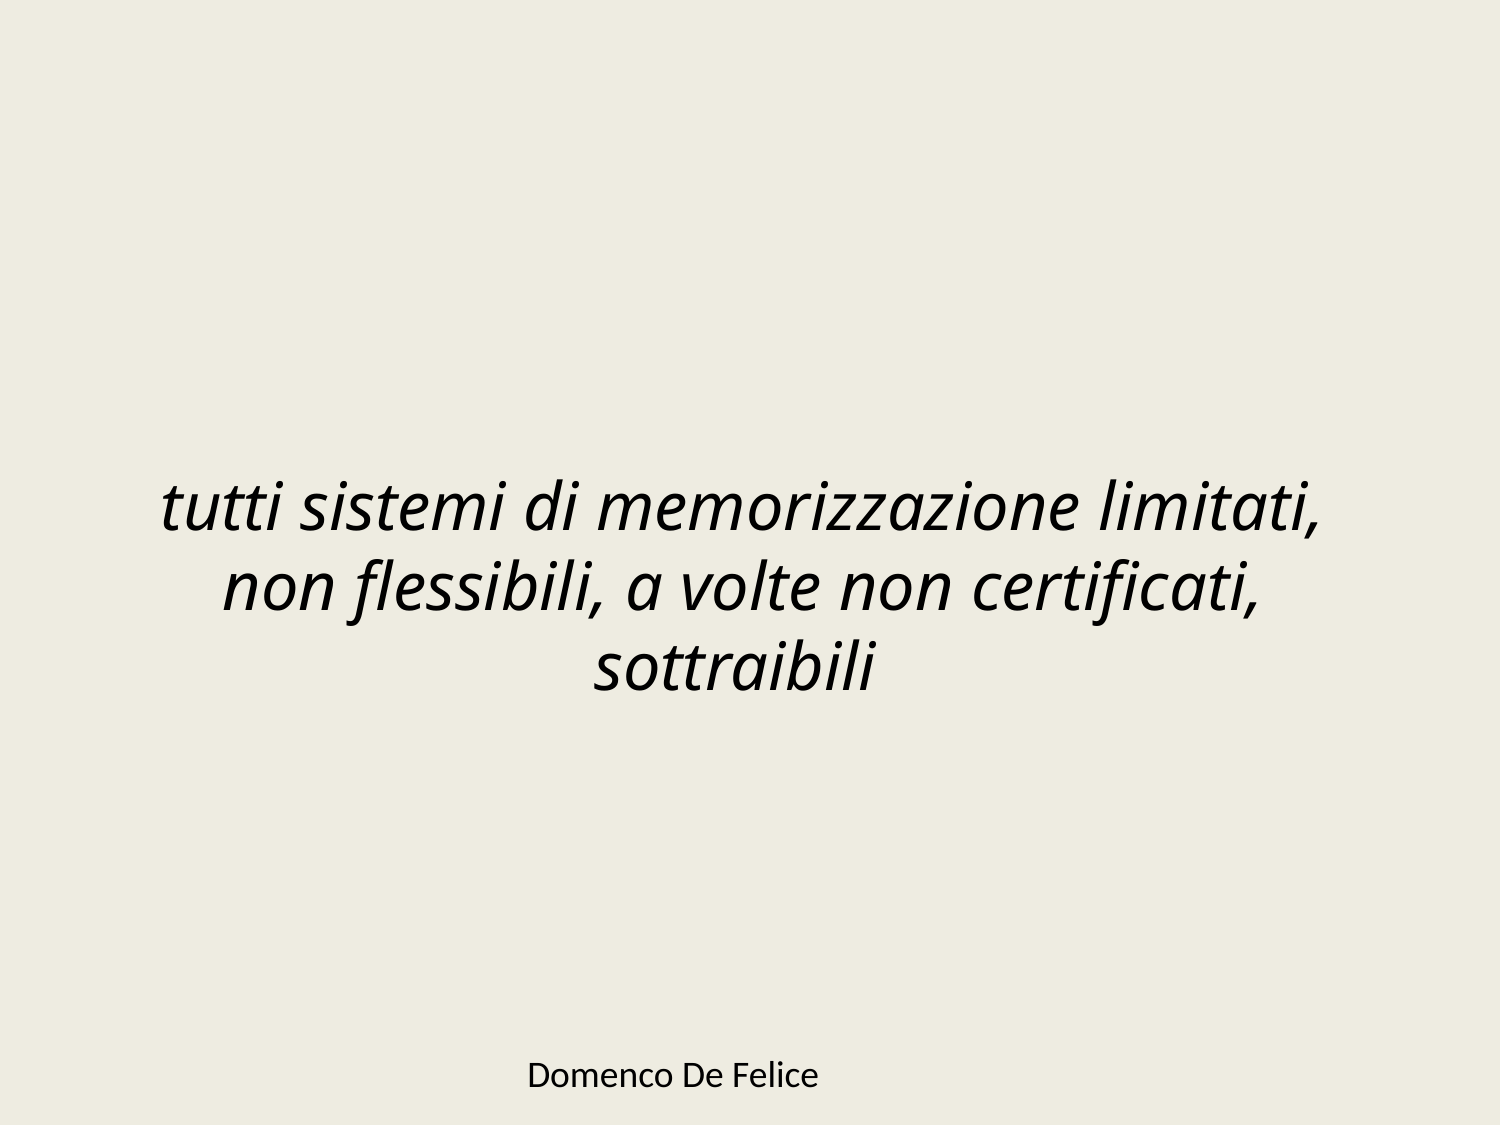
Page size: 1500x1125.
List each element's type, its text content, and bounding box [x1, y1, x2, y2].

text_box tutti sistemi di memorizzazione limitati, non flessibili, a volte non certificati, sottraibili [112, 456, 1376, 711]
footer Domenco De Felice [512, 1042, 988, 1103]
